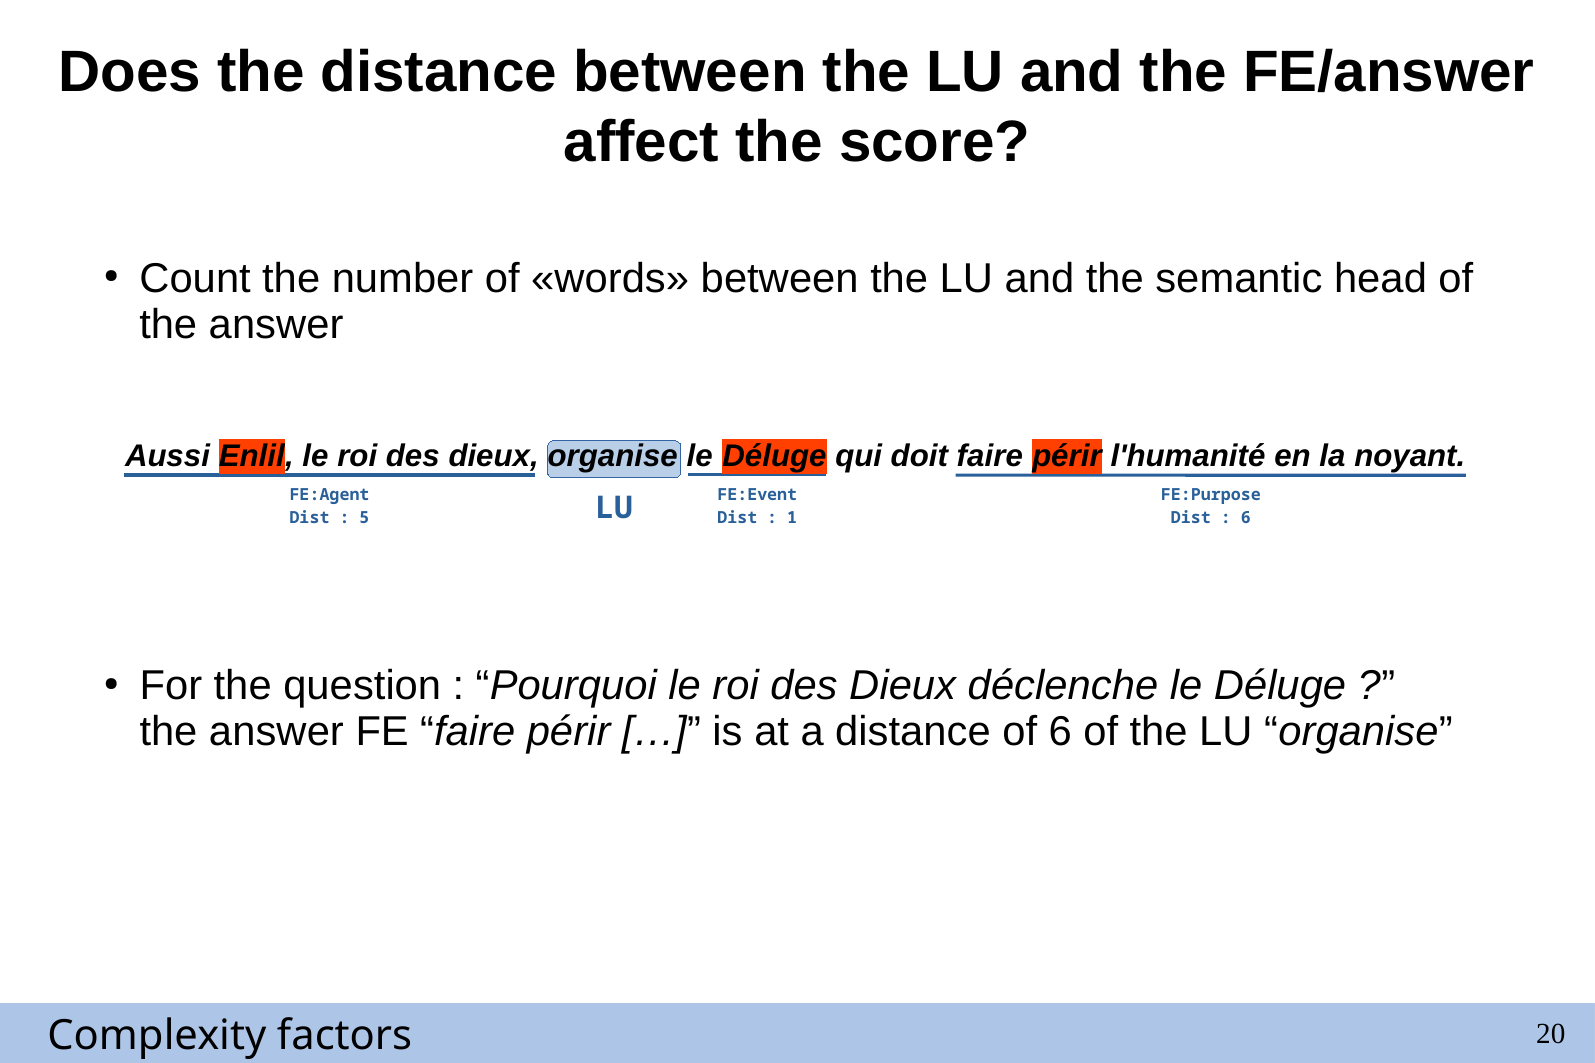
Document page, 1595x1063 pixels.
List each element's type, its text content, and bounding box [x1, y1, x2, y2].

text_box LU [547, 482, 681, 532]
text_box Count the number of «words» between the LU and the semantic head of the answer [89, 246, 1552, 355]
title Does the distance between the LU and the FE/answer affect the score? [31, 33, 1564, 118]
title Complexity factors [47, 980, 1483, 1063]
text_box FE:Purpose Dist : 6 [955, 482, 1467, 532]
text_box Aussi Enlil, le roi des dieux, organise le Déluge qui doit faire périr l'humanité en la noyant. [110, 431, 1485, 482]
text_box For the question : “Pourquoi le roi des Dieux déclenche le Déluge ?” the answer FE “faire périr […]” is at a distance of 6 of the LU “organise” [89, 654, 1552, 762]
text_box FE:Event Dist : 1 [689, 482, 826, 531]
text_box FE:Agent Dist : 5 [125, 482, 534, 532]
